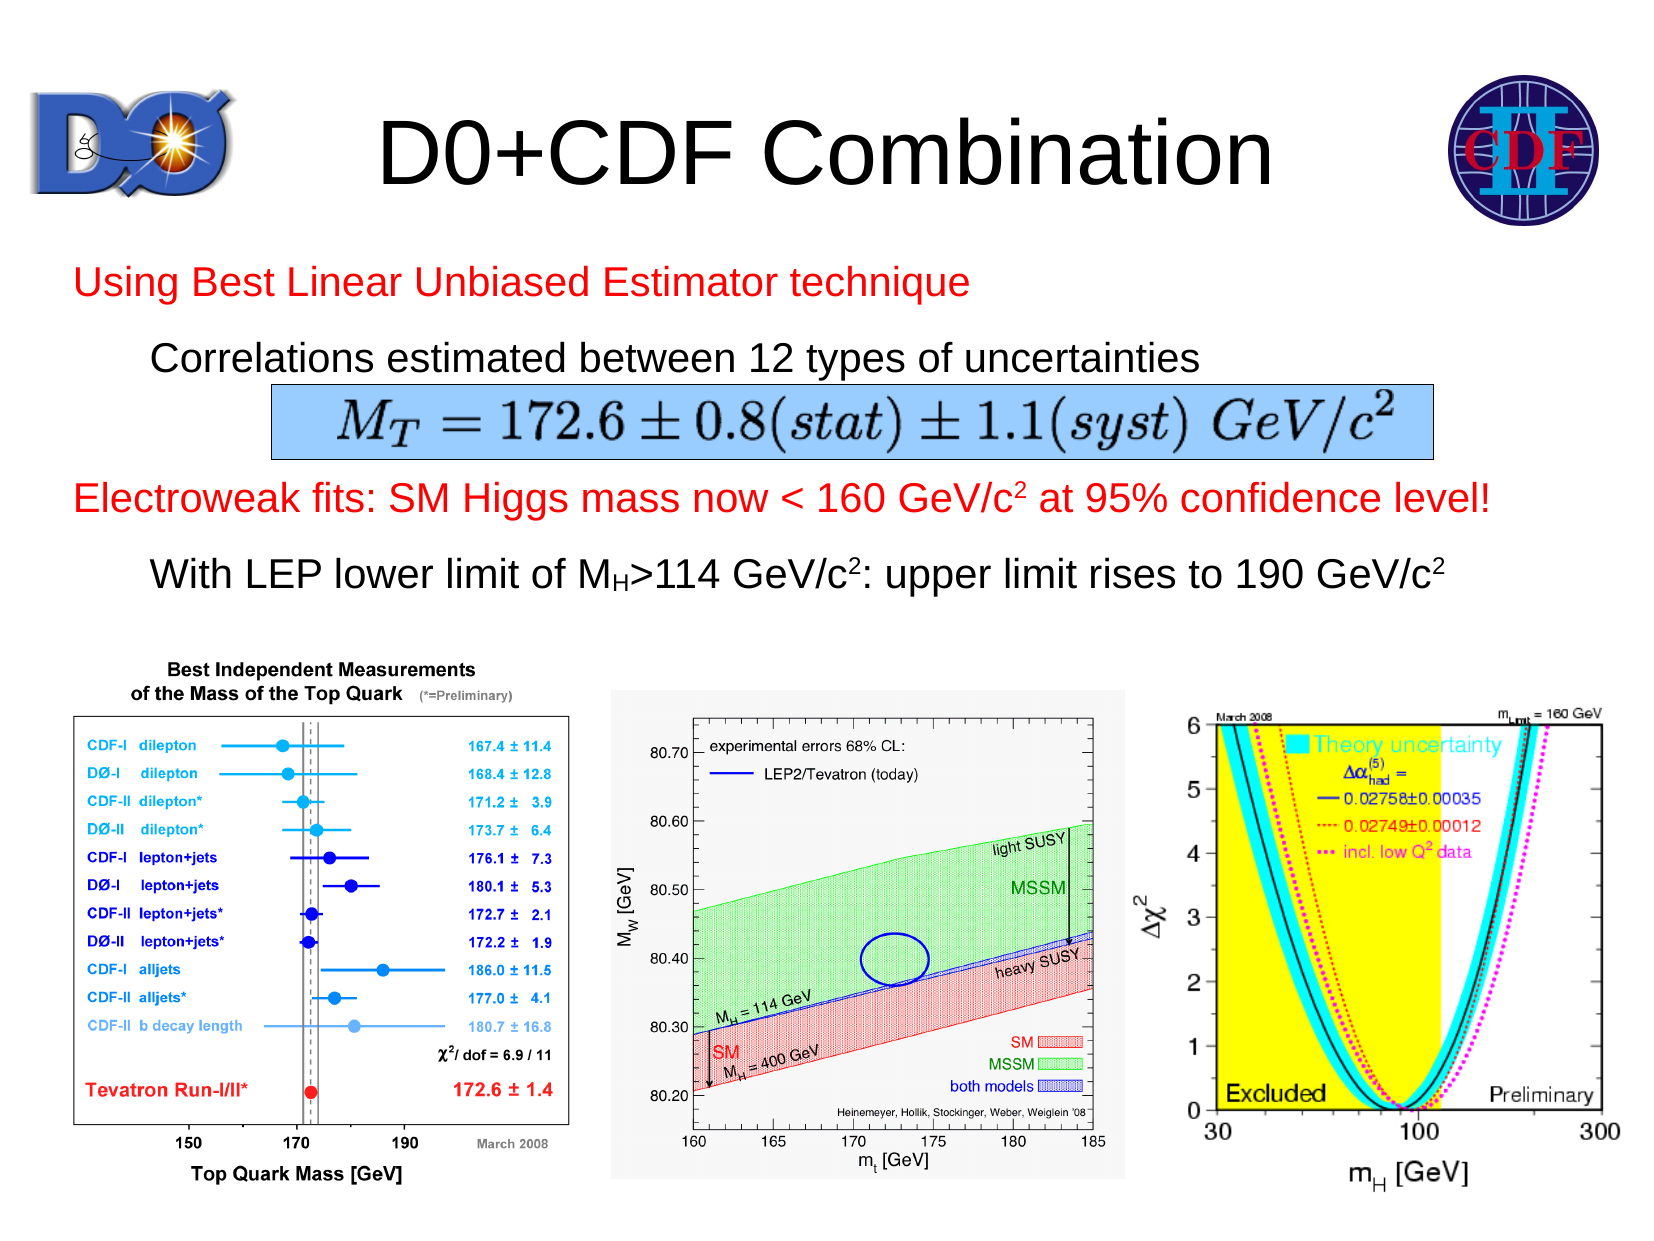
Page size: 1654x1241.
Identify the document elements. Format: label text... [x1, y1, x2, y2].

text_box [271, 384, 1434, 460]
picture [54, 643, 588, 1201]
picture [337, 389, 1394, 455]
title D0+CDF Combination [82, 49, 1571, 257]
picture [26, 86, 82, 200]
picture [611, 661, 1628, 1226]
list Using Best Linear Unbiased Estimator technique Correlations estimated between 12 types of uncertainties Electroweak fits: SM Higgs mass now < 160 GeV/c2 at 95% confidence level! With LEP lower limit of MH>114 GeV/c2: upper limit rises to 190 GeV/c2 [55, 258, 1575, 1159]
picture [1571, 75, 1599, 226]
